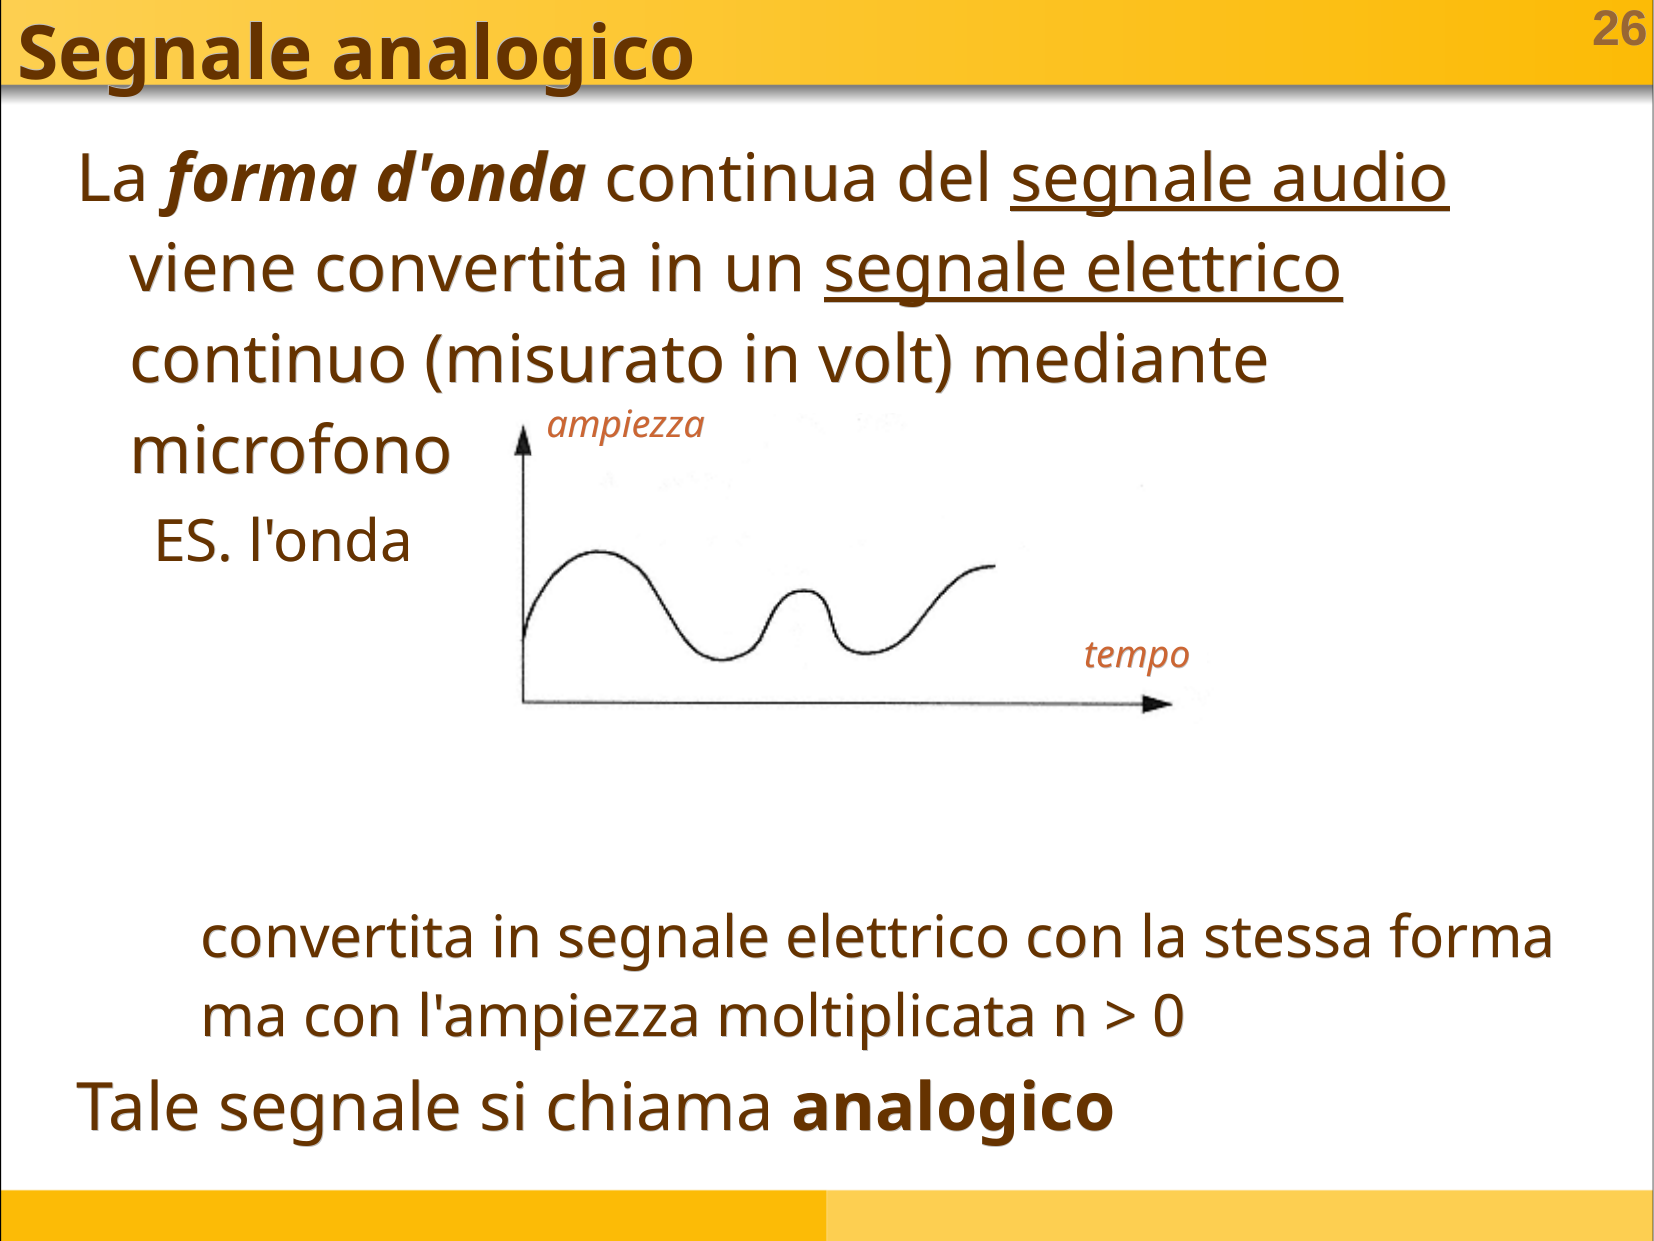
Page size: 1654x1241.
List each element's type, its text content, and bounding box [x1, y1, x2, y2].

picture [0, 0, 1654, 1241]
text_box tempo [1068, 620, 1207, 682]
text_box ampiezza [531, 389, 721, 452]
list La forma d'onda continua del segnale audio viene convertita in un segnale elettrico continuo (misurato in volt) mediante microfono ES. l'onda convertita in segnale elettrico con la stessa forma ma con l'ampiezza moltiplicata n > 0 Tale segnale si chiama analogico [59, 129, 1595, 962]
title Segnale analogico [0, 0, 1477, 87]
